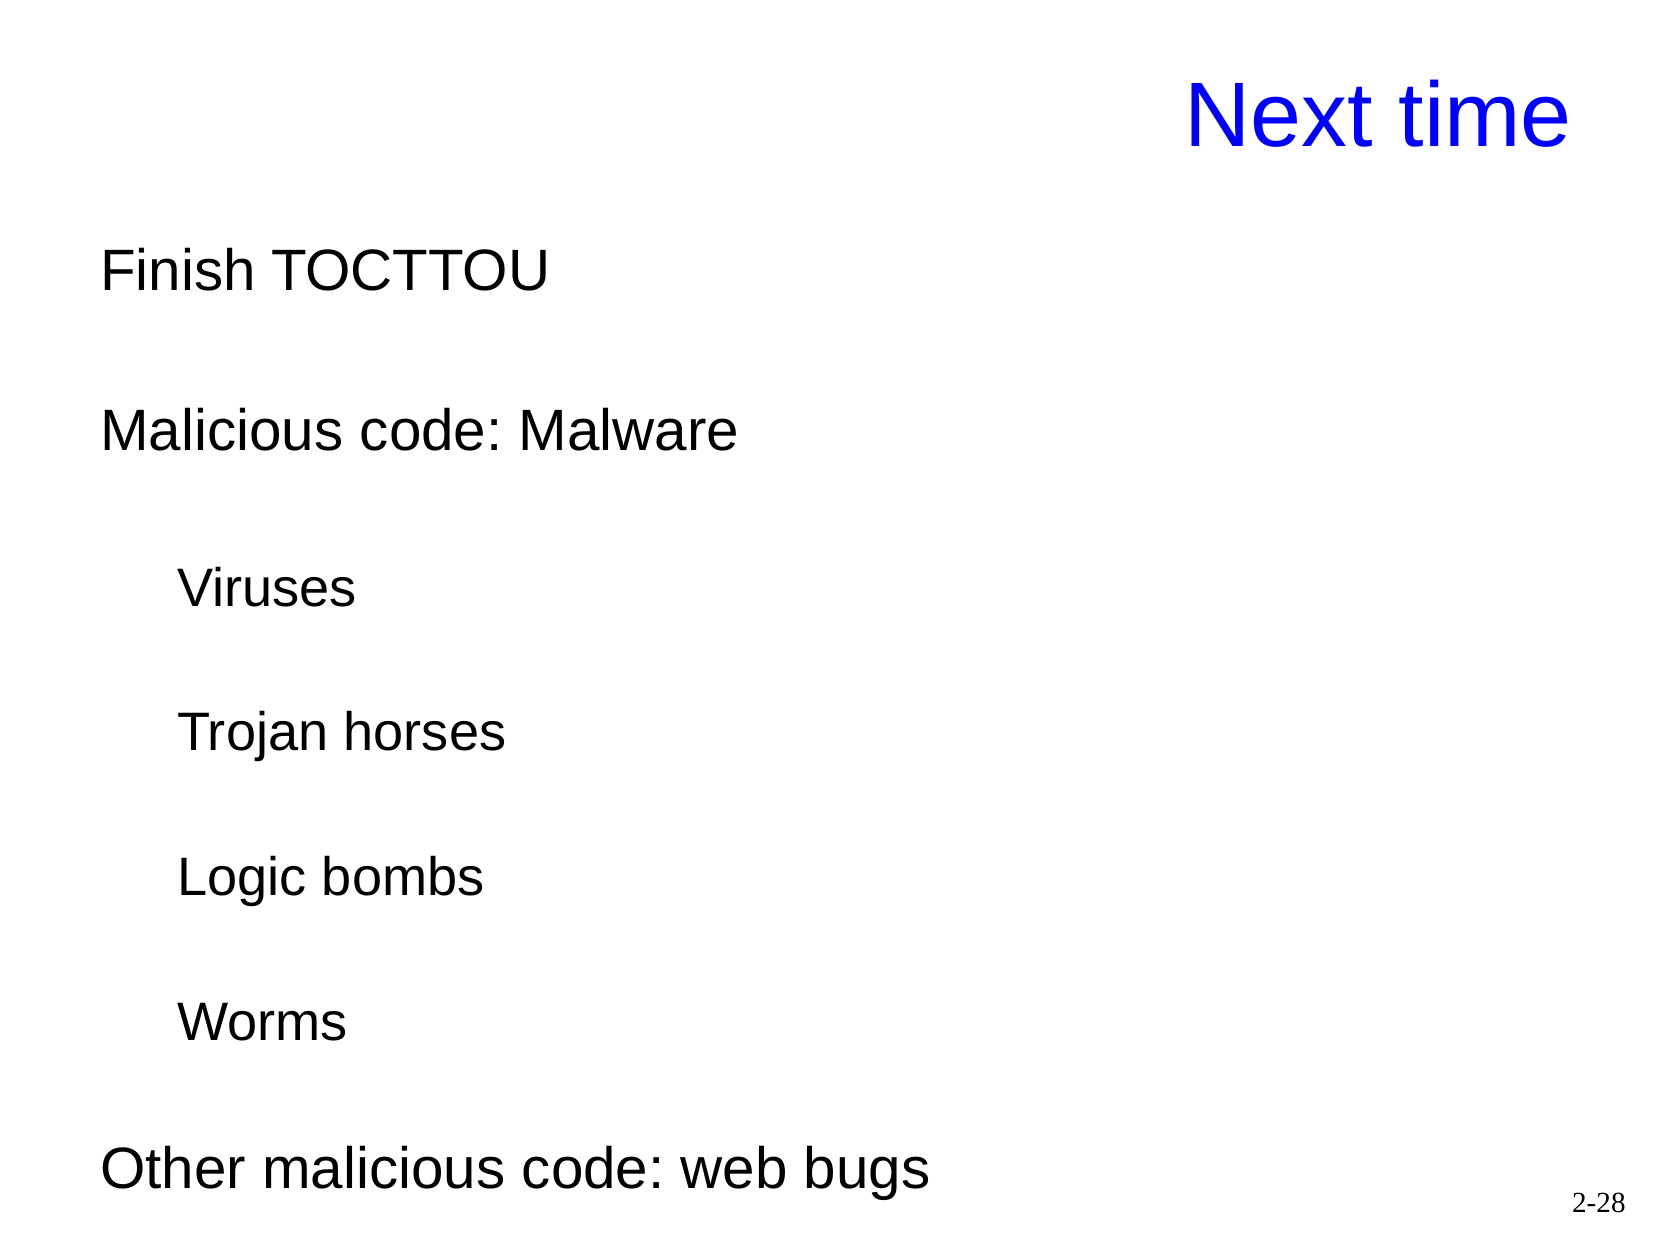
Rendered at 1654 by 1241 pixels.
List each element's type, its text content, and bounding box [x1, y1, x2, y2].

title Next time [84, 18, 1573, 211]
list Finish TOCTTOU Malicious code: Malware Viruses Trojan horses Logic bombs Worms Other malicious code: web bugs [82, 237, 1571, 1201]
